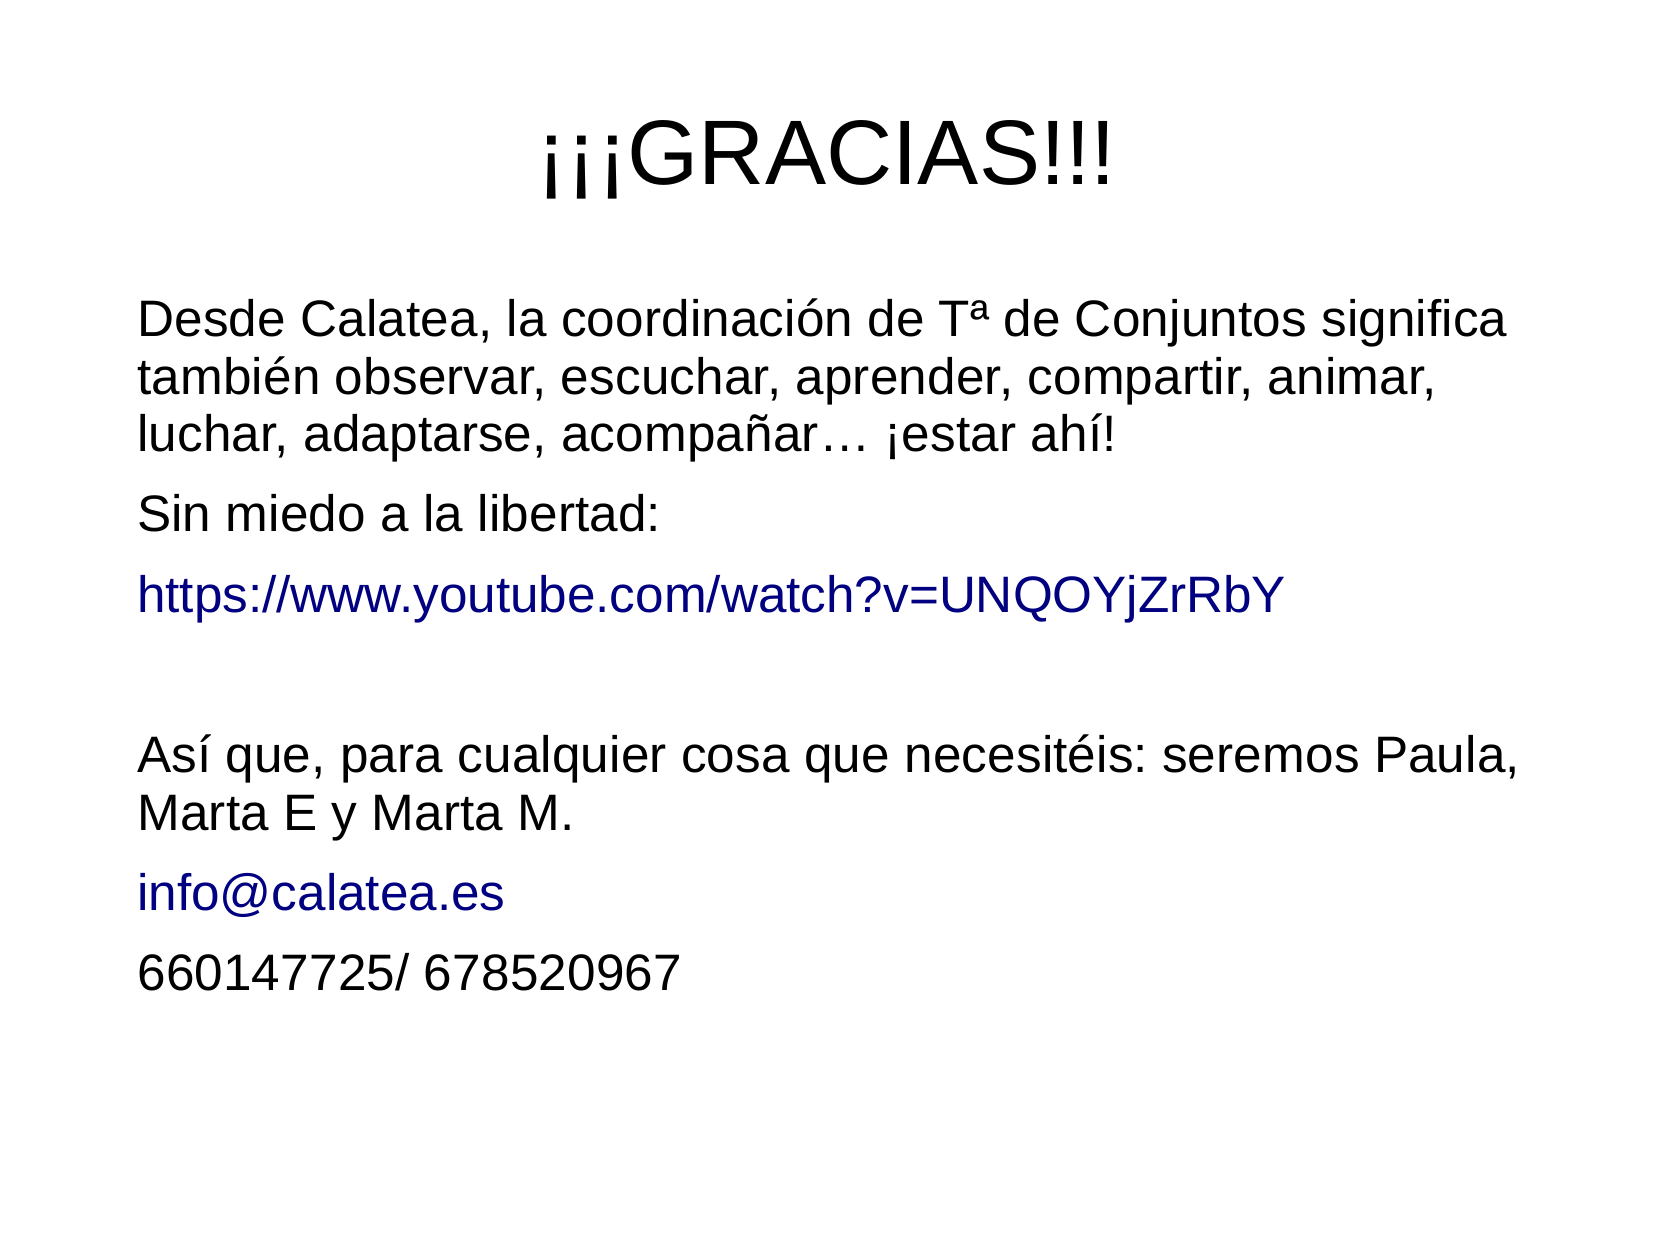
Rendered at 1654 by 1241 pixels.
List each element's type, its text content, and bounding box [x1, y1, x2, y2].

title ¡¡¡GRACIAS!!! [82, 49, 1571, 257]
list Desde Calatea, la coordinación de Tª de Conjuntos significa también observar, escuchar, aprender, compartir, animar, luchar, adaptarse, acompañar… ¡estar ahí! Sin miedo a la libertad: https://www.youtube.com/watch?v=UNQOYjZrRbY Así que, para cualquier cosa que necesitéis: seremos Paula, Marta E y Marta M. info@calatea.es 660147725/ 678520967 [82, 290, 1571, 1010]
